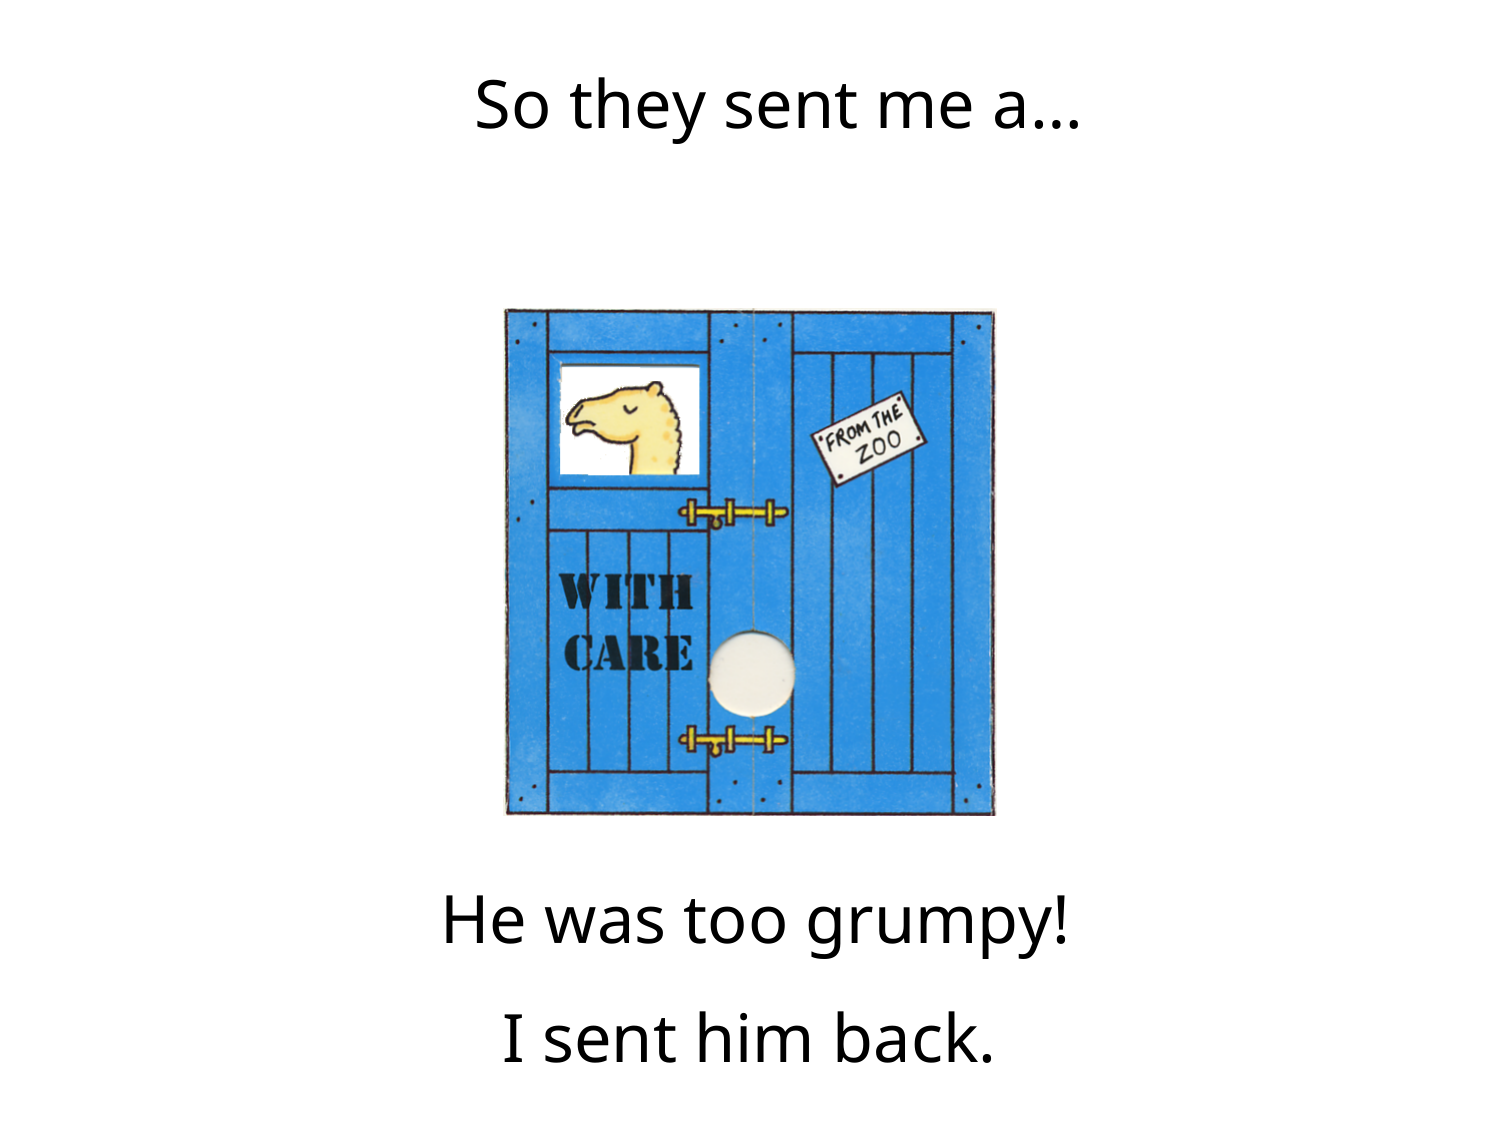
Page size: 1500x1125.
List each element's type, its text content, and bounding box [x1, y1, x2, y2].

text_box I sent him back. [466, 987, 1034, 1084]
text_box So they sent me a… [336, 54, 1223, 151]
picture [503, 308, 997, 816]
text_box He was too grumpy! [419, 869, 1093, 965]
